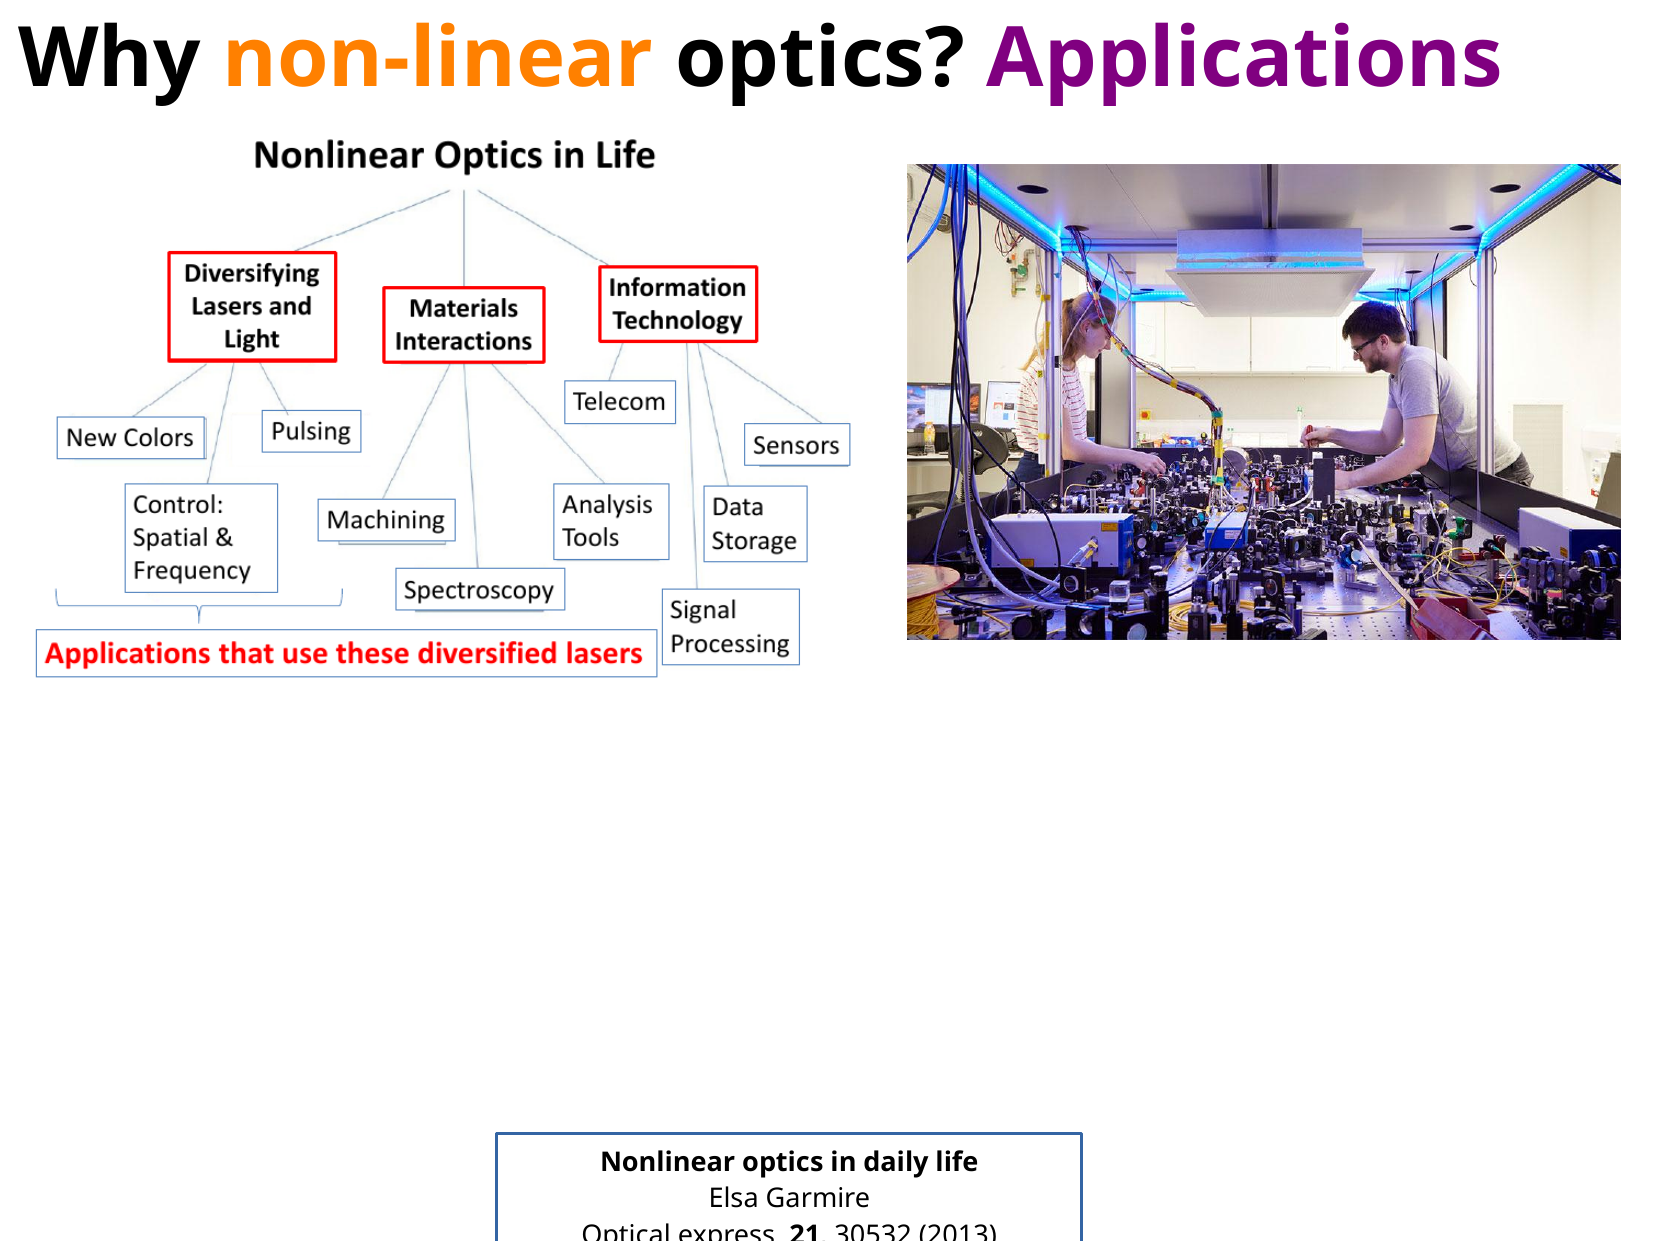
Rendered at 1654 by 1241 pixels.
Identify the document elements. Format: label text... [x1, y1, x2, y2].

picture [907, 164, 1621, 640]
picture [3, 114, 868, 707]
title Why non-linear optics? Applications [3, 0, 1654, 121]
text_box Nonlinear optics in daily life Elsa Garmire Optical express 21, 30532 (2013) [496, 1133, 1082, 1235]
